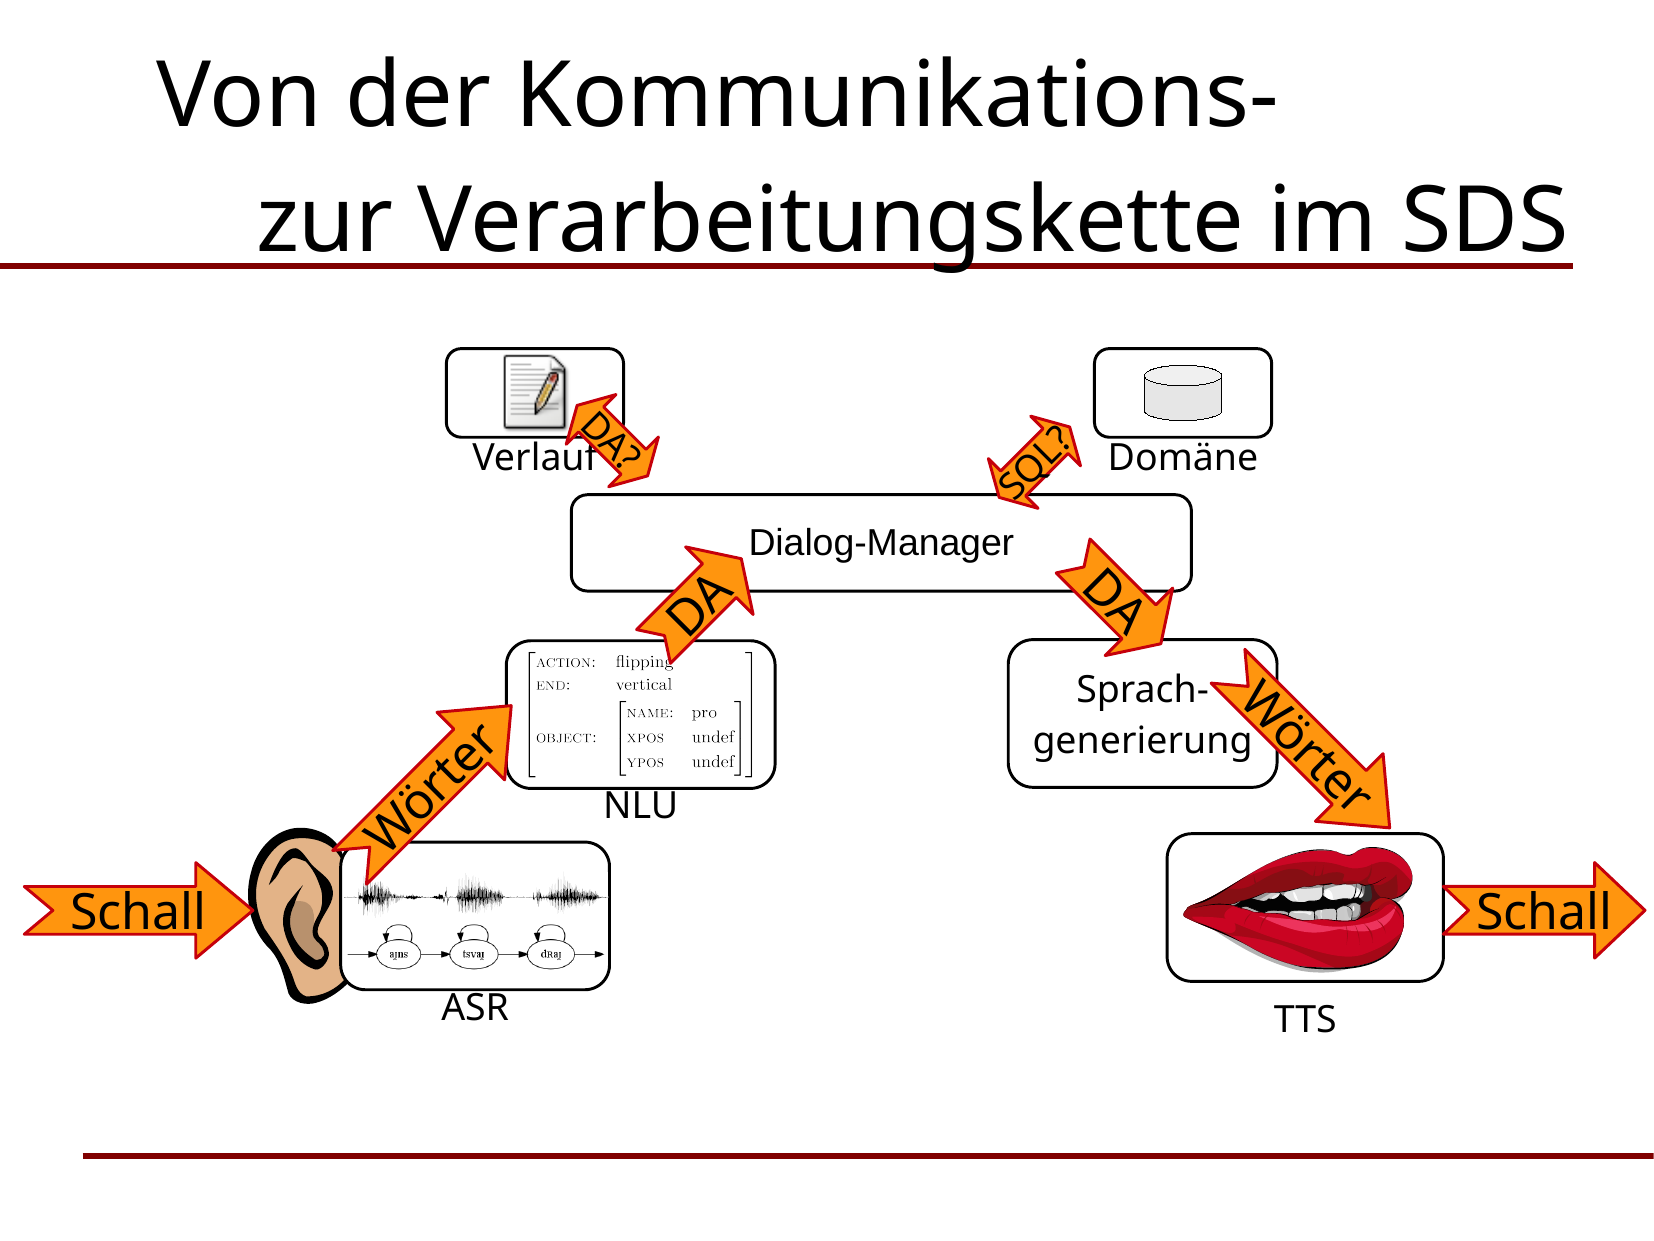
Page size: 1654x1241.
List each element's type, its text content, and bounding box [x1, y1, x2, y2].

text_box Sprach- generierung [1008, 639, 1278, 788]
text_box ASR [340, 842, 610, 990]
text_box Dialog-Manager [571, 494, 1192, 592]
text_box Domäne [1094, 348, 1272, 438]
text_box SQL? [988, 416, 1081, 509]
picture [344, 871, 609, 972]
text_box Schall [24, 862, 253, 959]
text_box Verlauf [446, 348, 624, 438]
text_box SQL? [1018, 458, 1039, 479]
title Von der Kommunikations- zur Verarbeitungskette im SDS [82, 42, 1571, 264]
text_box Wörter [1211, 649, 1390, 828]
text_box [1144, 378, 1222, 421]
text_box DA [636, 546, 754, 664]
text_box DA? [566, 394, 659, 487]
text_box NLU [506, 640, 776, 789]
text_box TTS [1167, 833, 1444, 982]
text_box Wörter [332, 705, 512, 885]
text_box [1183, 847, 1413, 973]
text_box [248, 827, 348, 1004]
picture [494, 352, 576, 434]
text_box DA [1056, 539, 1173, 656]
text_box Schall [1443, 862, 1646, 959]
picture [527, 650, 754, 779]
